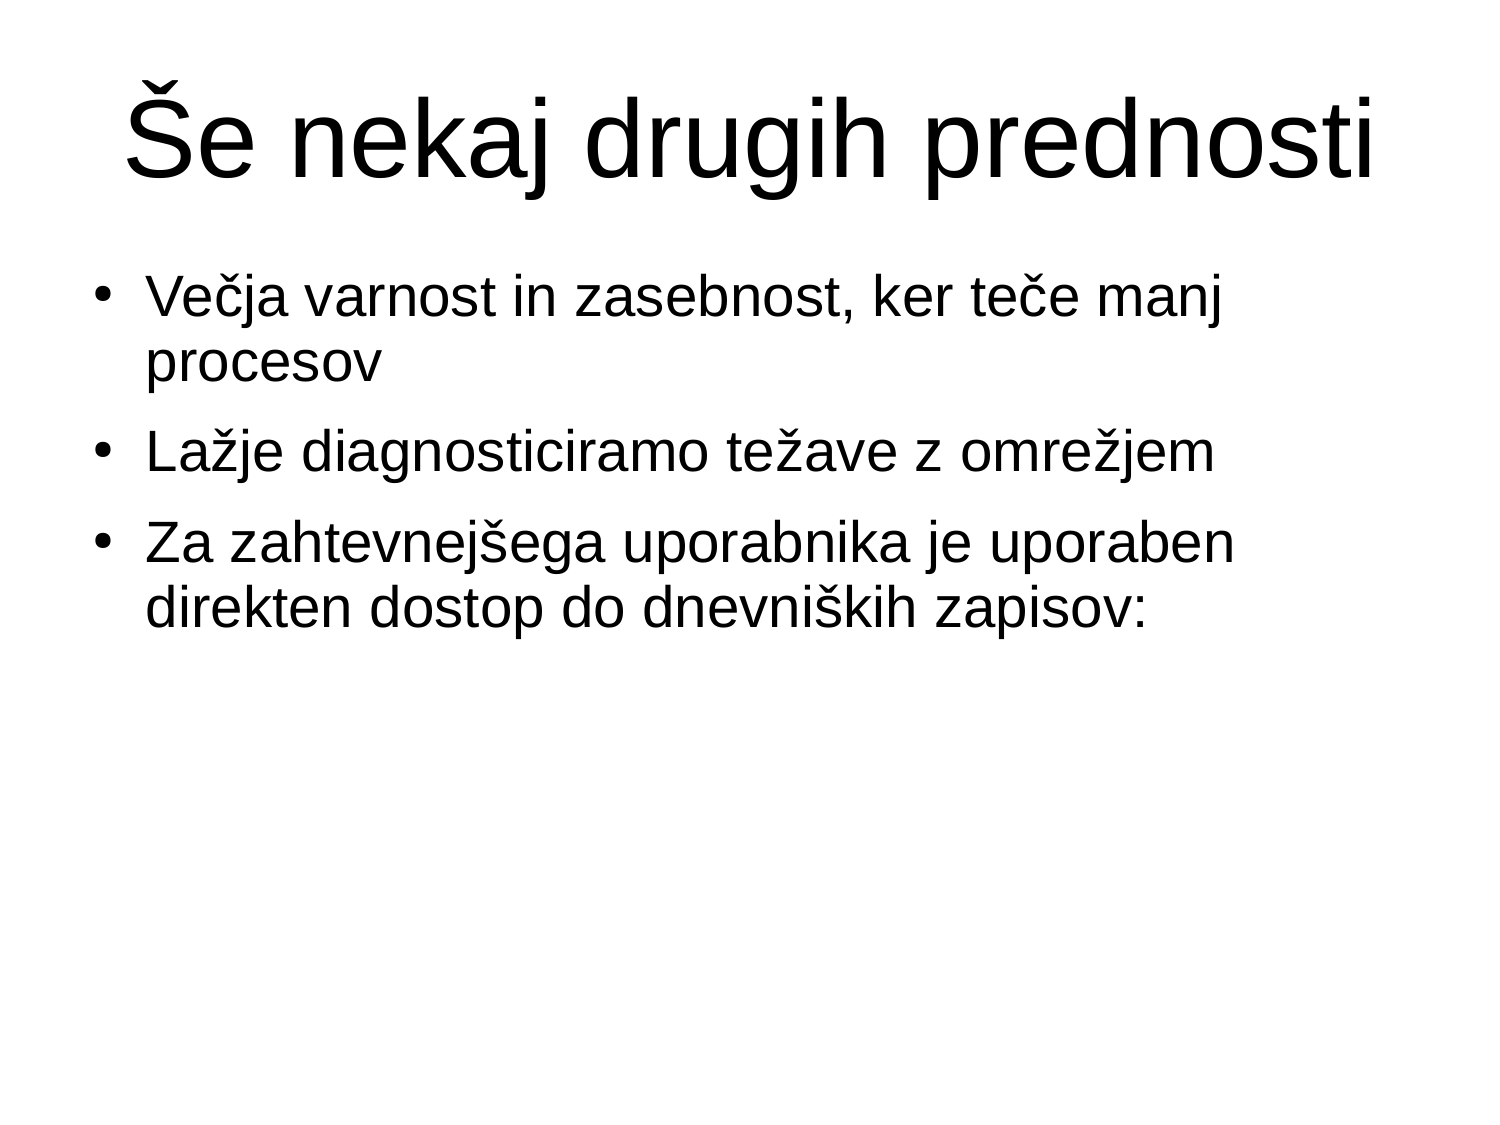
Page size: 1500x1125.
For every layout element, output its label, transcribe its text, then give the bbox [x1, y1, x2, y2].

list Večja varnost in zasebnost, ker teče manj procesov Lažje diagnosticiramo težave z omrežjem Za zahtevnejšega uporabnika je uporaben direkten dostop do dnevniških zapisov: [75, 263, 1425, 916]
title Še nekaj drugih prednosti [75, 44, 1425, 233]
